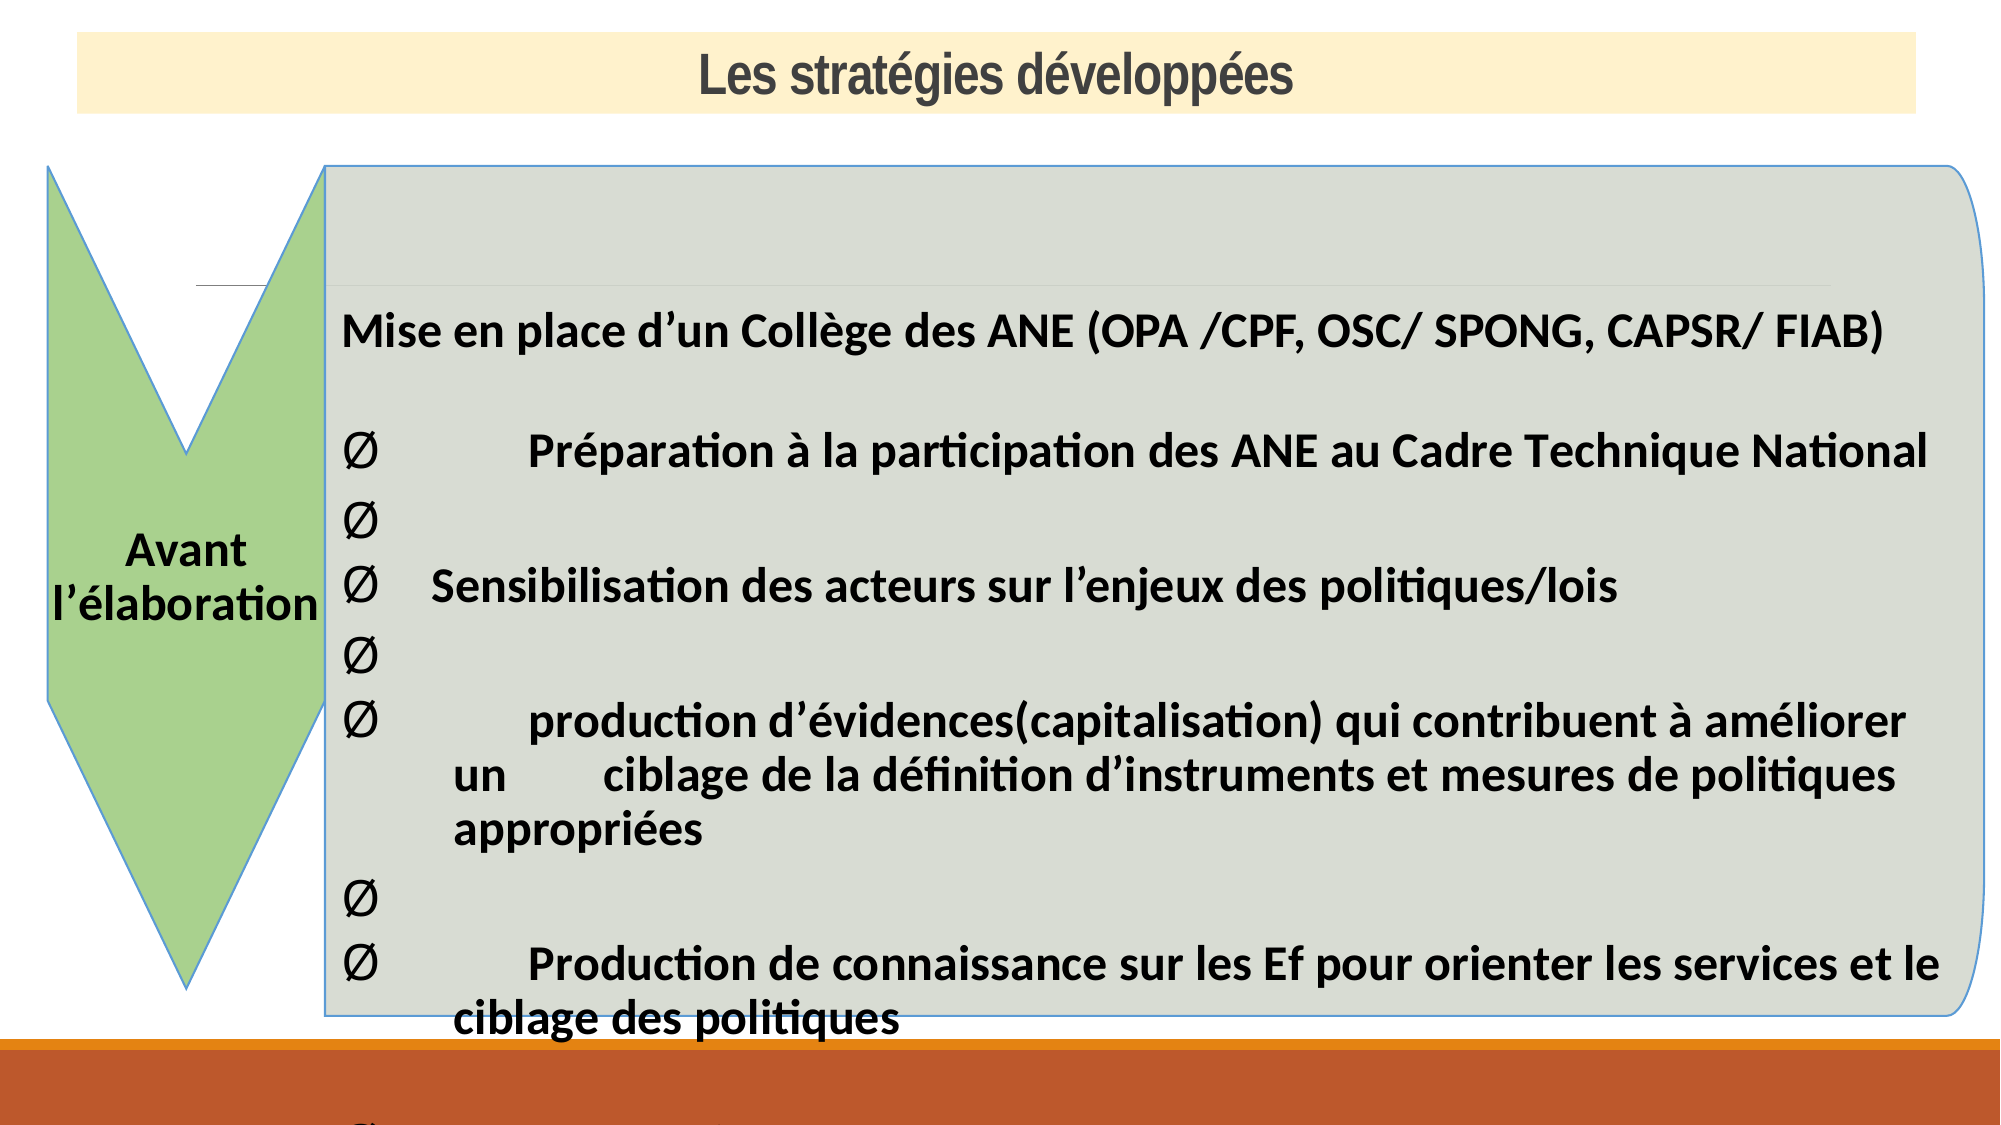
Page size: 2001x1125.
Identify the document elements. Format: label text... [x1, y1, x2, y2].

text_box Avant l’élaboration [47, 165, 324, 989]
title Les stratégies développées [77, 32, 1916, 114]
text_box Mise en place d’un Collège des ANE (OPA /CPF, OSC/ SPONG, CAPSR/ FIAB) Préparation à la participation des ANE au Cadre Technique National Sensibilisation des acteurs sur l’enjeux des politiques/lois production d’évidences(capitalisation) qui contribuent à améliorer un ciblage de la définition d’instruments et mesures de politiques appropriées Production de connaissance sur les Ef pour orienter les services et le ciblage des politiques Réalisation d’études, consultation, mutualisation des expériences [324, 165, 1985, 1016]
